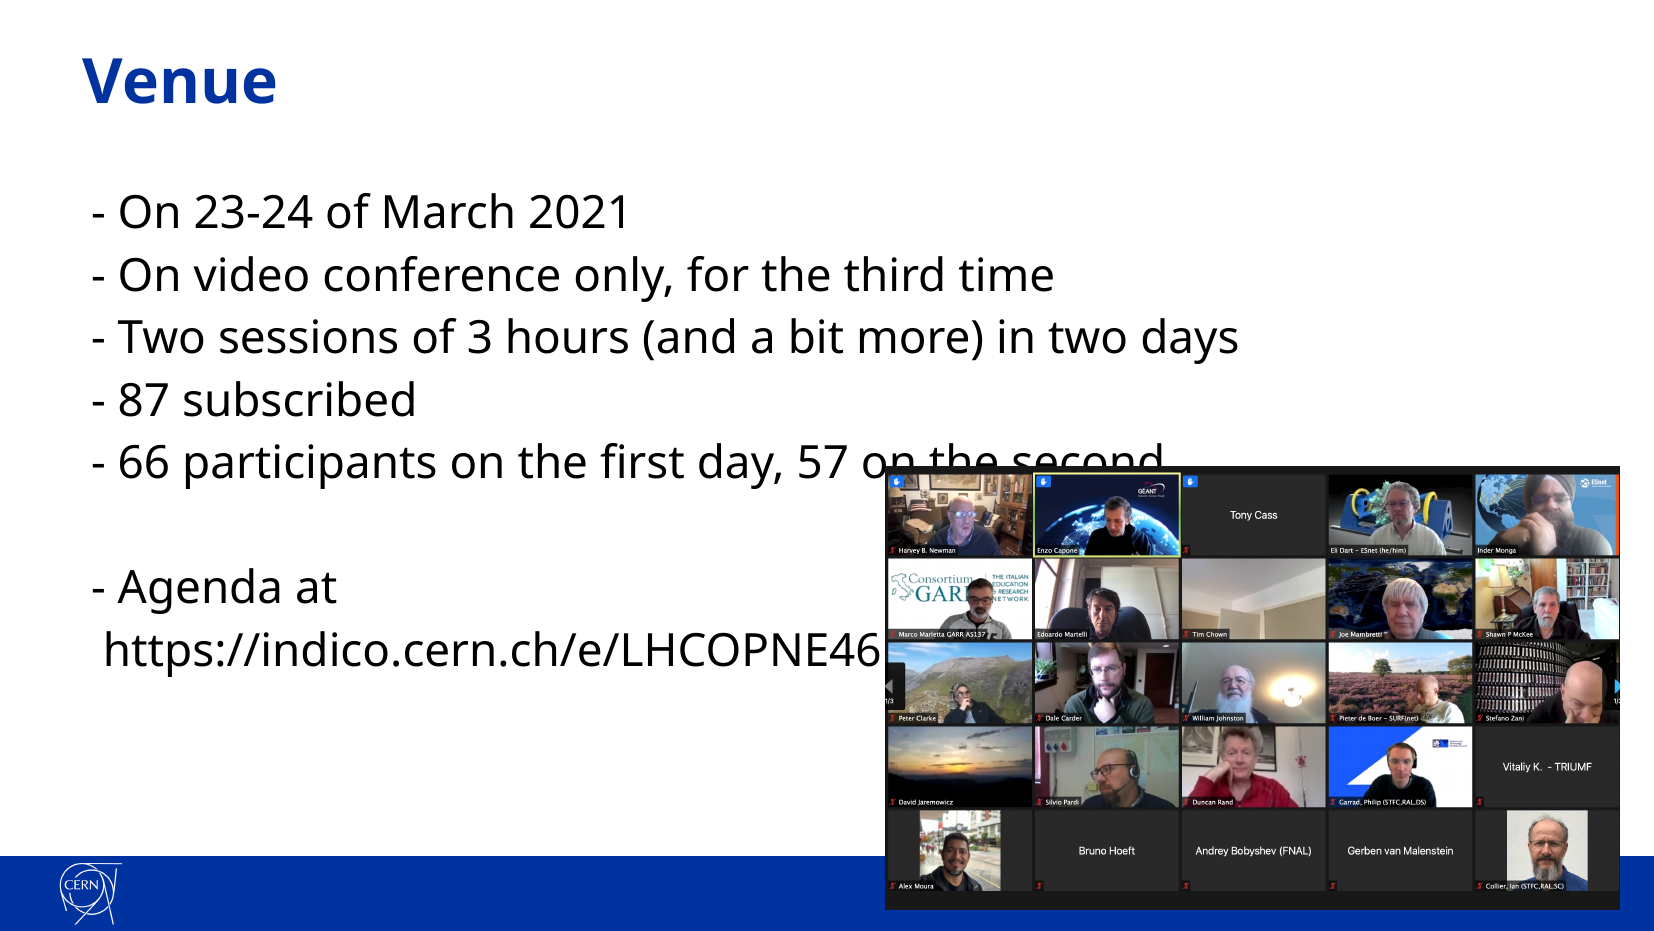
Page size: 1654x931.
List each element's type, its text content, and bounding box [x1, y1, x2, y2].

picture [56, 859, 127, 928]
picture [885, 466, 1620, 910]
title Venue [82, 37, 1571, 142]
text_box - On 23-24 of March 2021 - On video conference only, for the third time - Two sessions of 3 hours (and a bit more) in two days - 87 subscribed - 66 participants on the first day, 57 on the second - Agenda at https://indico.cern.ch/e/LHCOPNE46 [76, 172, 1601, 925]
